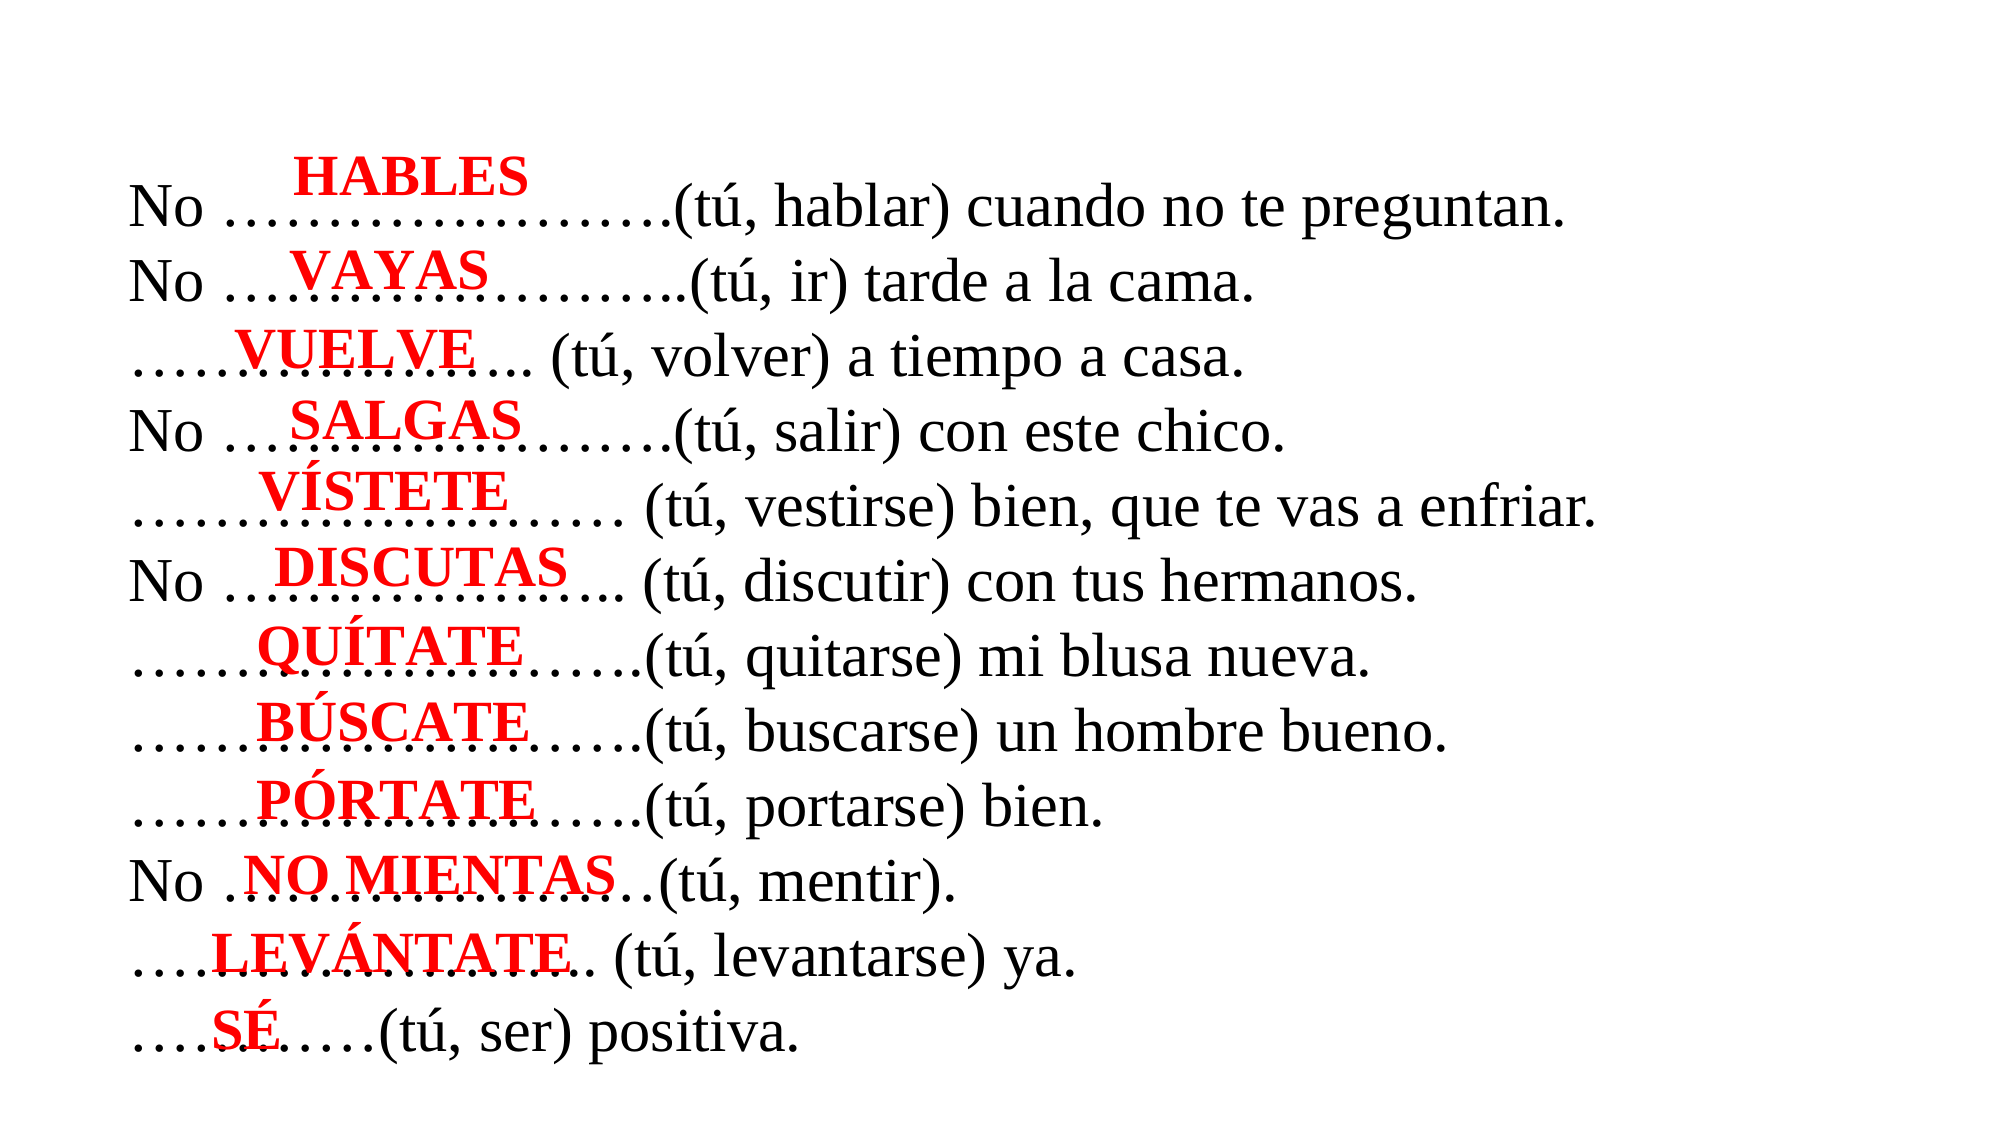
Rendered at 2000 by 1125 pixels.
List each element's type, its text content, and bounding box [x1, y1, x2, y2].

text_box VUELVE [219, 310, 594, 390]
text_box SÉ [196, 991, 362, 1071]
text_box SALGAS [275, 381, 648, 461]
text_box PÓRTATE [241, 761, 616, 836]
text_box VAYAS [275, 231, 648, 311]
list No ………………….(tú, hablar) cuando no te preguntan. No …………………..(tú, ir) tarde a la cama. ……………….. (tú, volver) a tiempo a casa. No ………………….(tú, salir) con este chico. …………………… (tú, vestirse) bien, que te vas a enfriar. No ……………….. (tú, discutir) con tus hermanos. …………………….(tú, quitarse) mi blusa nueva. …………………….(tú, buscarse) un hombre bueno. …………………….(tú, portarse) bien. No …………………(tú, mentir). ………………….. (tú, levantarse) ya. …………(tú, ser) positiva. [113, 82, 1898, 1125]
text_box BÚSCATE [241, 683, 616, 761]
text_box QUÍTATE [241, 607, 616, 683]
text_box NO MIENTAS [229, 836, 639, 915]
text_box HABLES [279, 137, 653, 216]
text_box LEVÁNTATE [196, 914, 594, 993]
text_box DISCUTAS [259, 528, 633, 608]
text_box VÍSTETE [243, 452, 617, 532]
